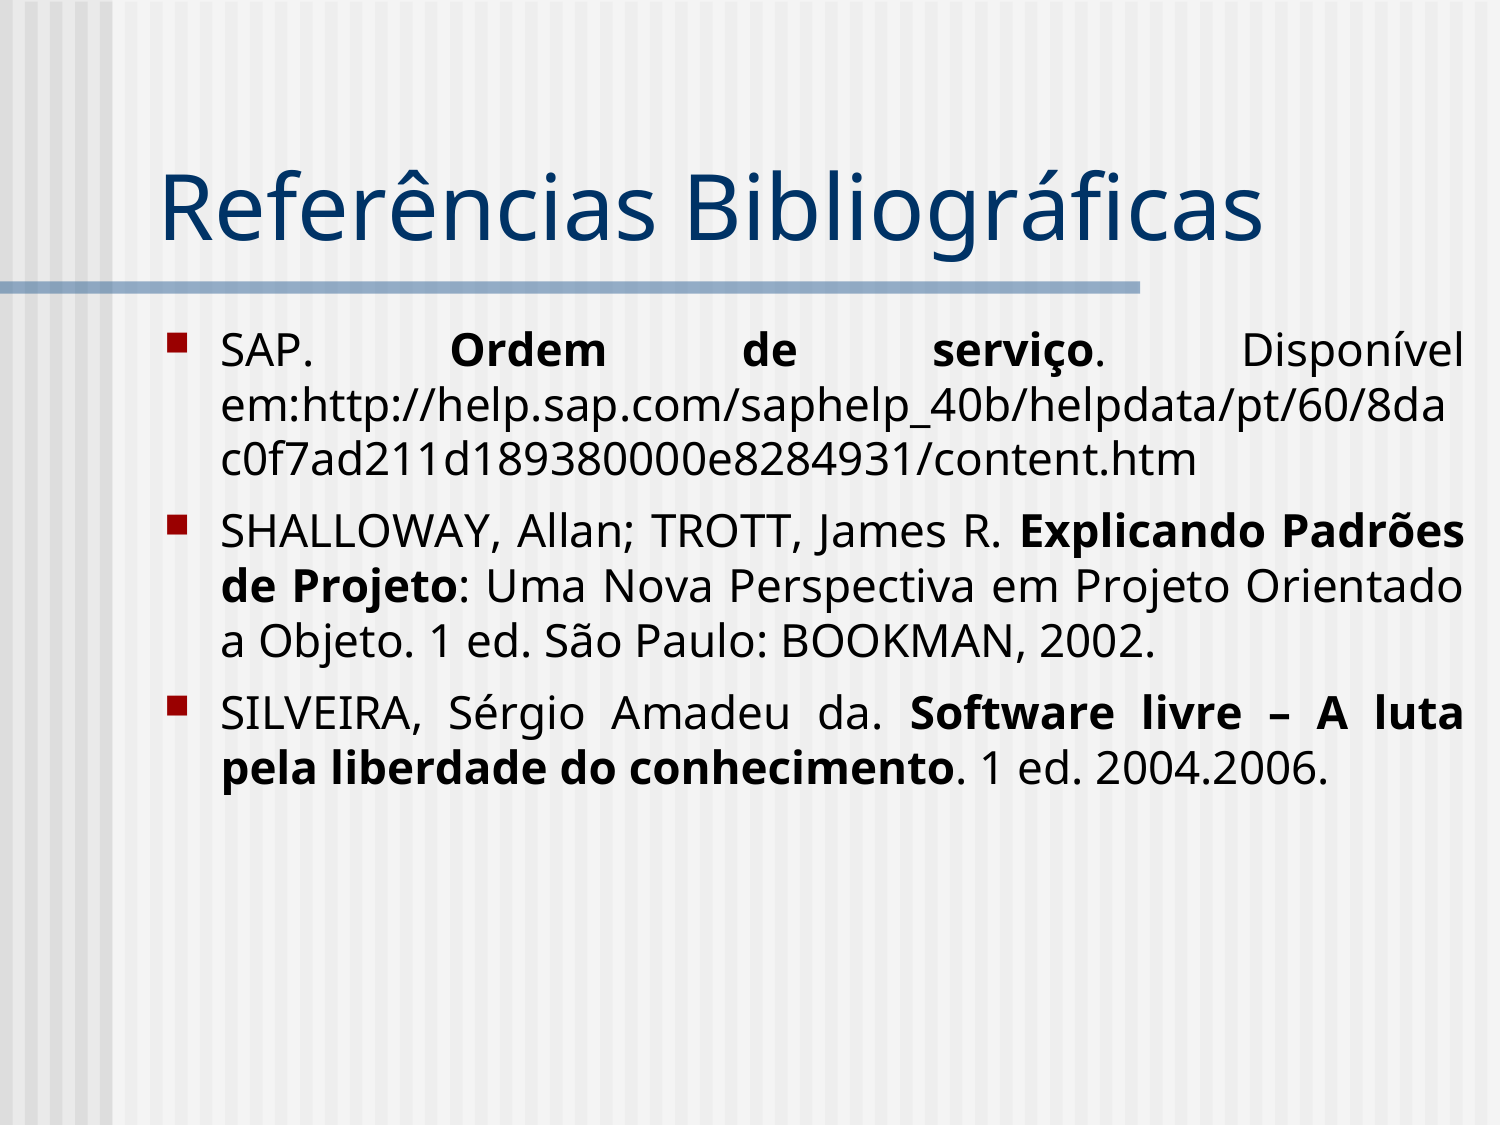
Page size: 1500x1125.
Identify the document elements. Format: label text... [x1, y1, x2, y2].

list SAP. Ordem de serviço. Disponível em:http://help.sap.com/saphelp_40b/helpdata/pt/60/8dac0f7ad211d189380000e8284931/content.htm SHALLOWAY, Allan; TROTT, James R. Explicando Padrões de Projeto: Uma Nova Perspectiva em Projeto Orientado a Objeto. 1 ed. São Paulo: BOOKMAN, 2002. SILVEIRA, Sérgio Amadeu da. Software livre – A luta pela liberdade do conhecimento. 1 ed. 2004.2006. [149, 312, 1481, 1055]
title Referências Bibliográficas [142, 31, 1482, 267]
